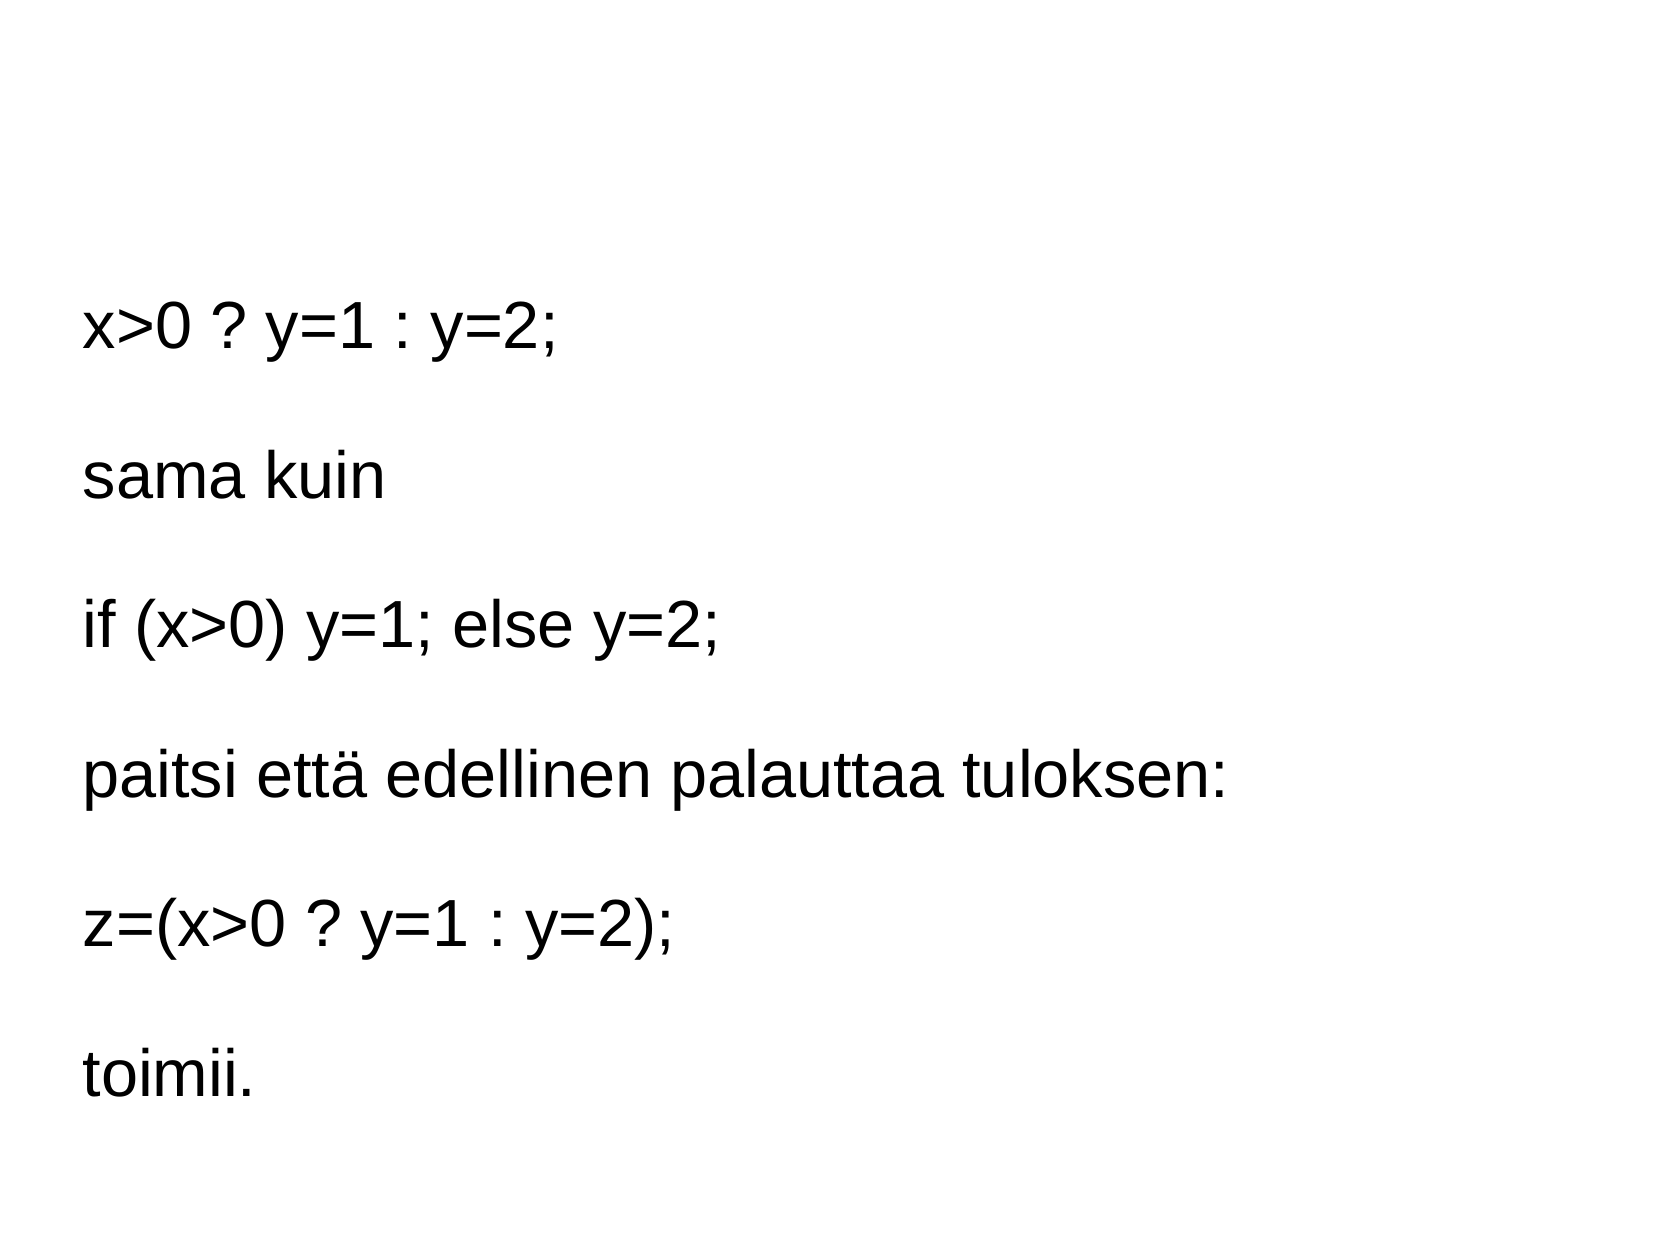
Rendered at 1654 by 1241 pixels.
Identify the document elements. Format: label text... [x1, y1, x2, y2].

text_box x>0 ? y=1 : y=2; sama kuin if (x>0) y=1; else y=2; paitsi että edellinen palauttaa tuloksen: z=(x>0 ? y=1 : y=2); toimii. [82, 288, 1571, 1111]
